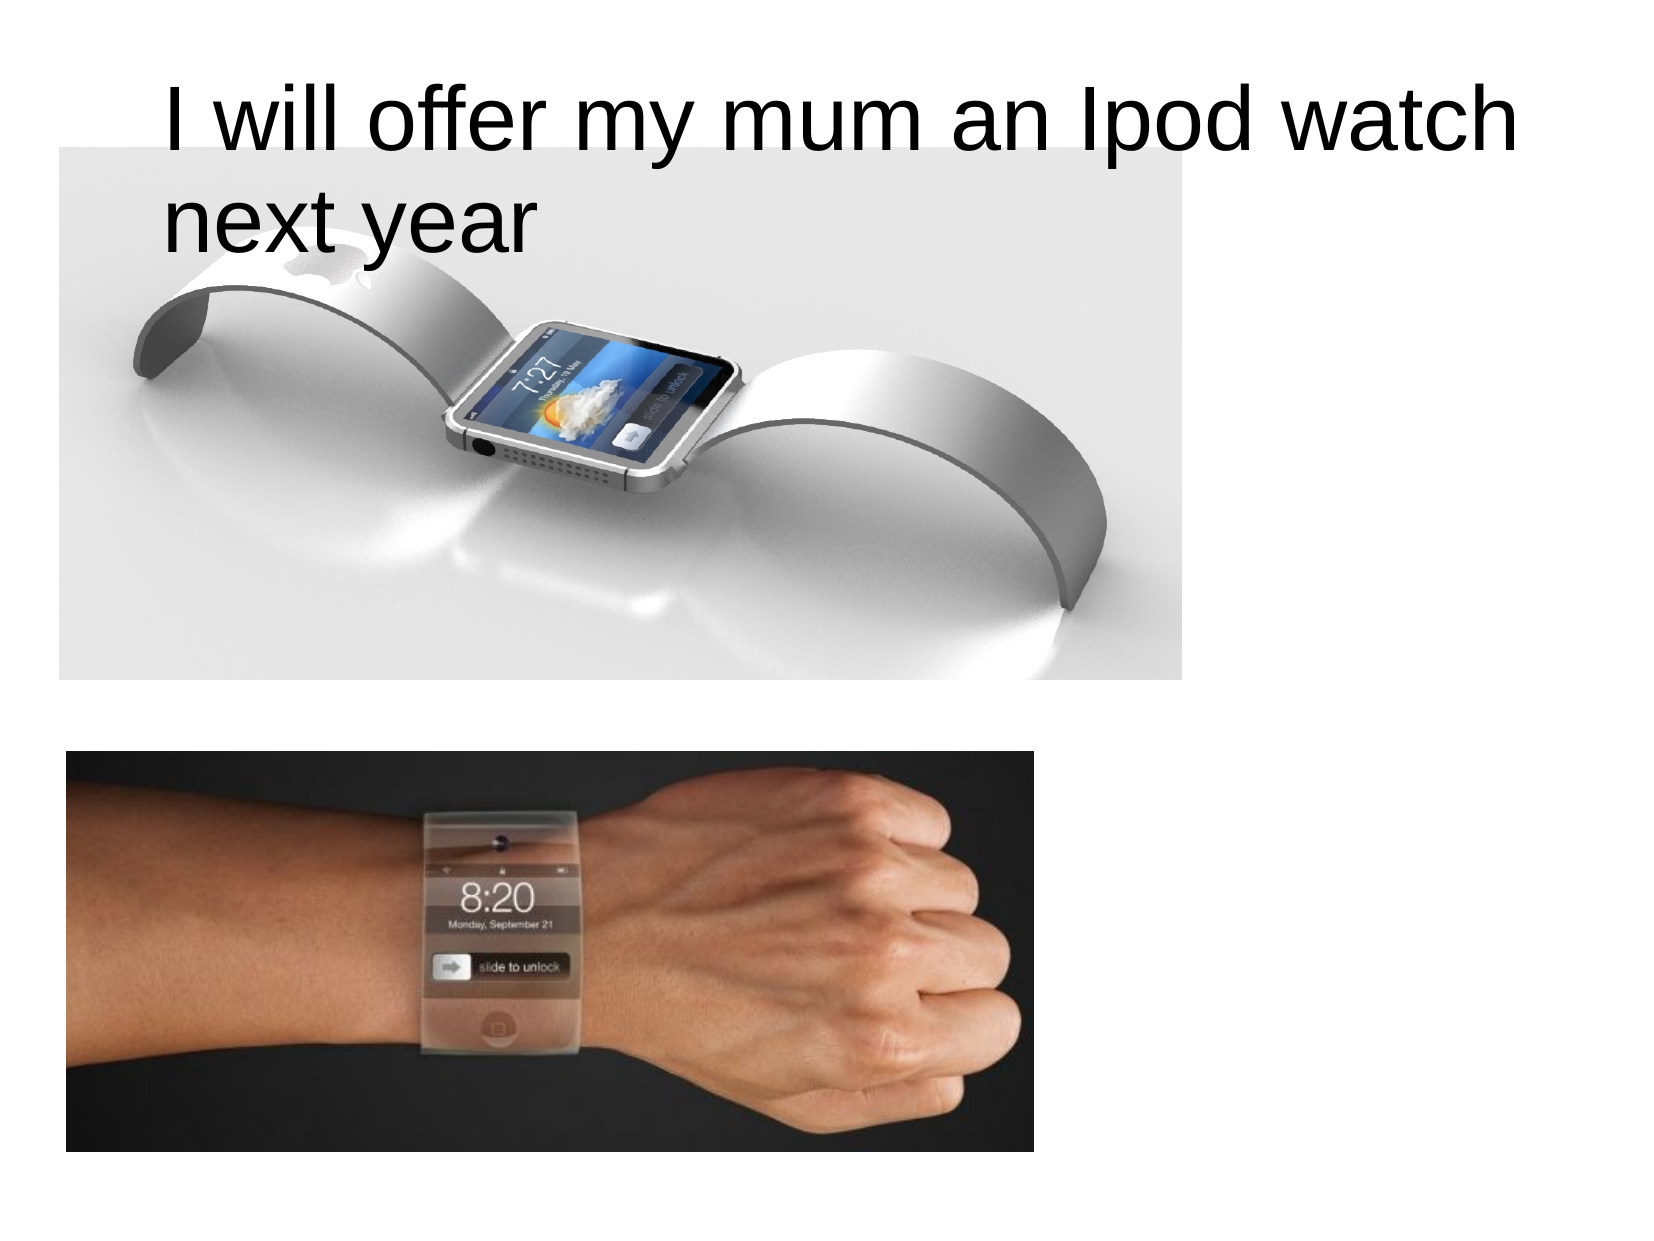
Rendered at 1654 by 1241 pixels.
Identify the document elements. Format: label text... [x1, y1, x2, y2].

picture [66, 751, 1034, 1152]
text_box I will offer my mum an Ipod watch next year [147, 59, 1565, 280]
picture [59, 147, 1182, 680]
